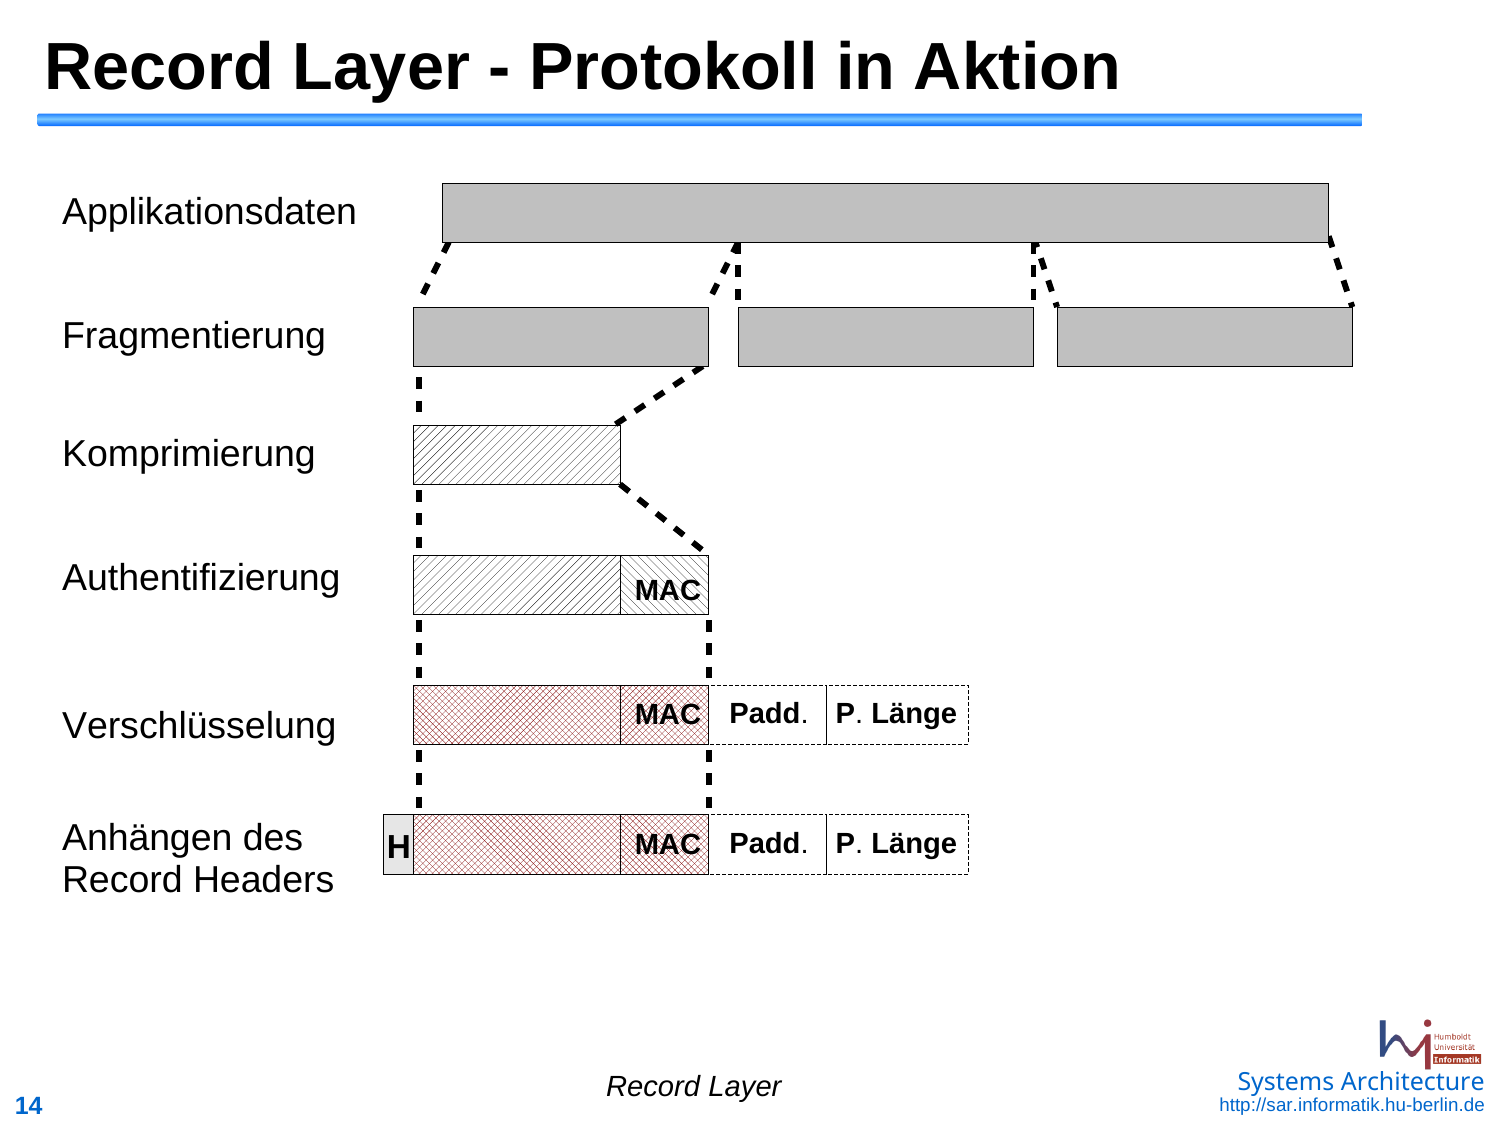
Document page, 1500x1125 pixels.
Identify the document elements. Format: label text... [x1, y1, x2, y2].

text_box [413, 307, 709, 367]
text_box MAC [620, 820, 739, 870]
text_box Authentifizierung [47, 549, 402, 607]
text_box P. Länge [820, 819, 975, 869]
text_box Fragmentierung [47, 307, 402, 365]
text_box P. Länge [820, 689, 975, 739]
text_box H [372, 820, 432, 874]
text_box MAC [620, 690, 739, 740]
text_box [413, 425, 621, 485]
text_box [738, 307, 1034, 367]
text_box Record Layer [442, 1062, 945, 1111]
text_box [413, 555, 709, 615]
text_box Komprimierung [47, 425, 402, 483]
text_box [413, 685, 709, 745]
text_box Padd. [714, 819, 820, 869]
text_box [383, 814, 709, 875]
text_box Applikationsdaten [47, 183, 402, 240]
text_box Verschlüsselung [47, 697, 402, 754]
text_box MAC [620, 566, 739, 616]
text_box Padd. [714, 689, 820, 739]
text_box Anhängen des Record Headers [47, 809, 402, 909]
text_box [442, 183, 1329, 243]
picture [1376, 1016, 1483, 1071]
title Record Layer - Protokoll in Aktion [29, 20, 1500, 114]
text_box [1057, 307, 1353, 367]
